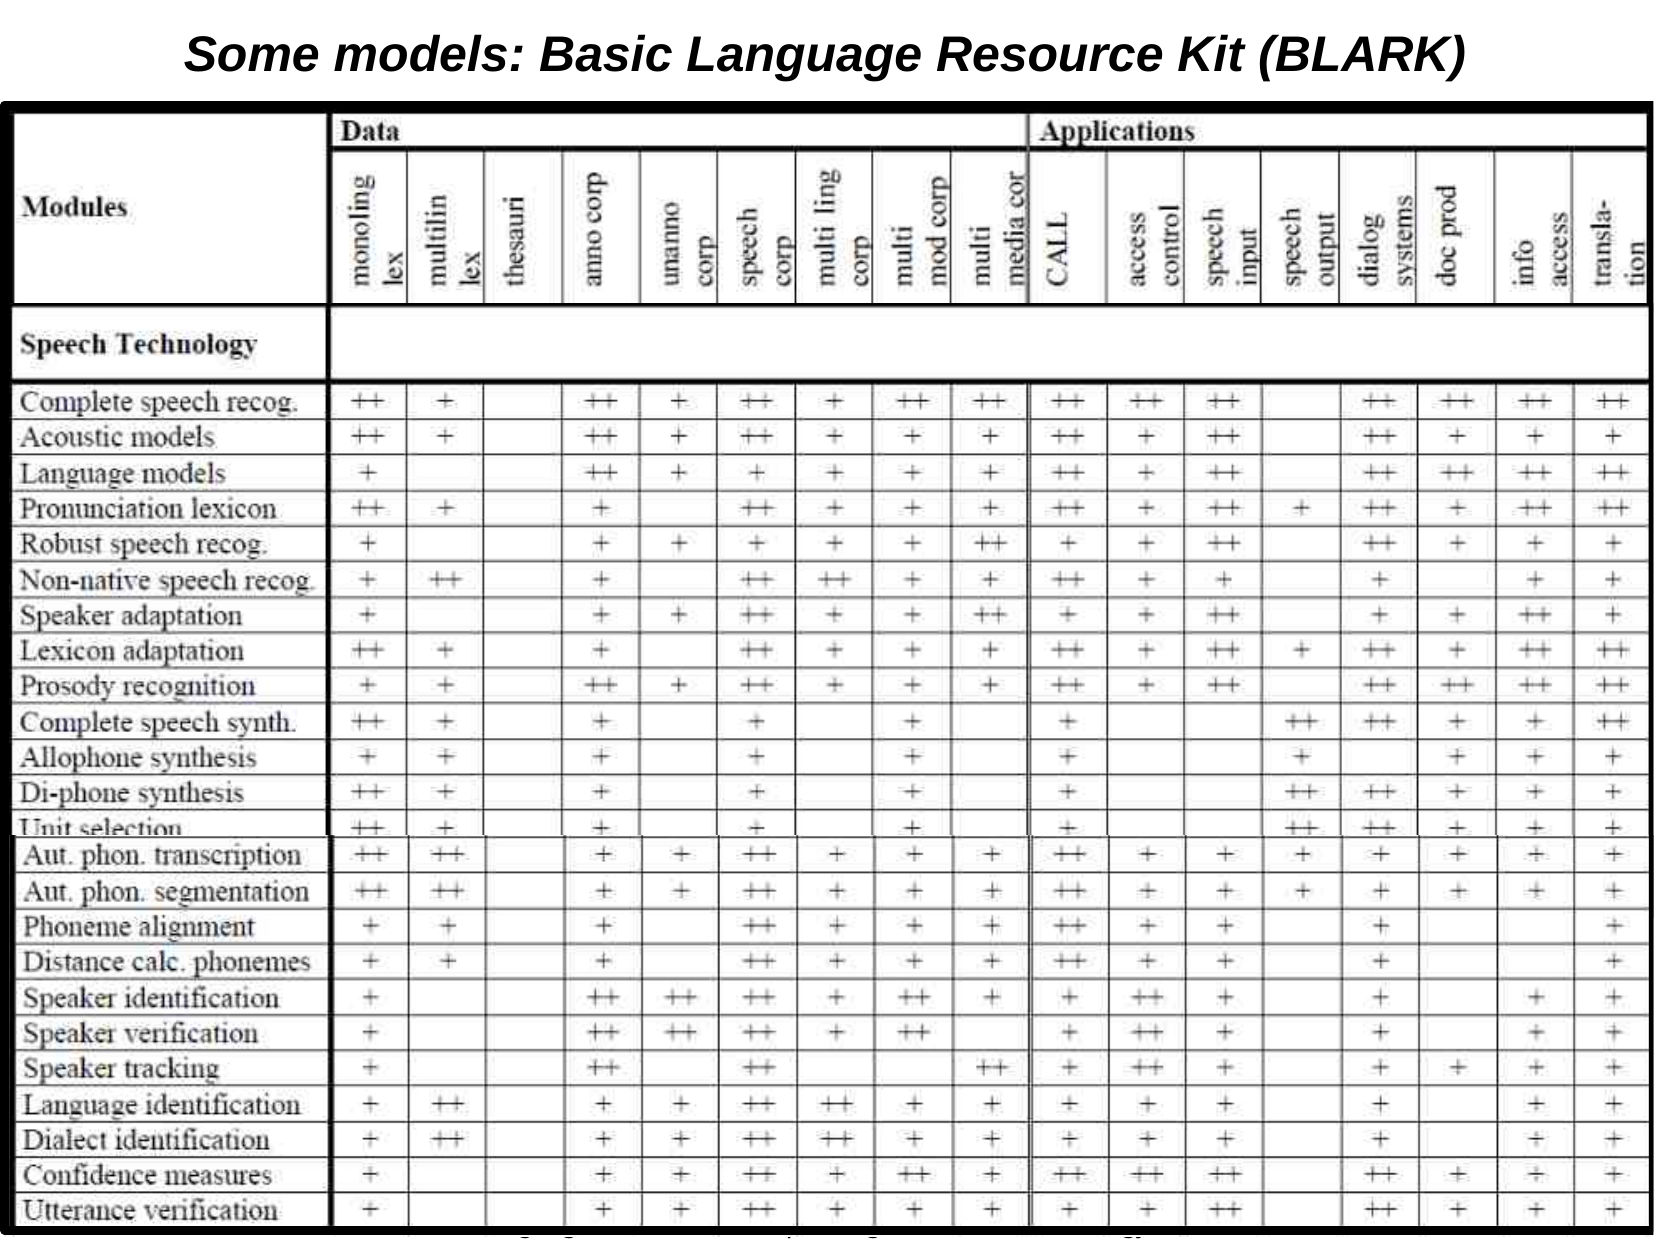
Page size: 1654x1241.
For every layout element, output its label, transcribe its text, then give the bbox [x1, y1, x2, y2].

title Some models: Basic Language Resource Kit (BLARK) [0, 2, 1654, 103]
picture [9, 109, 1649, 1226]
